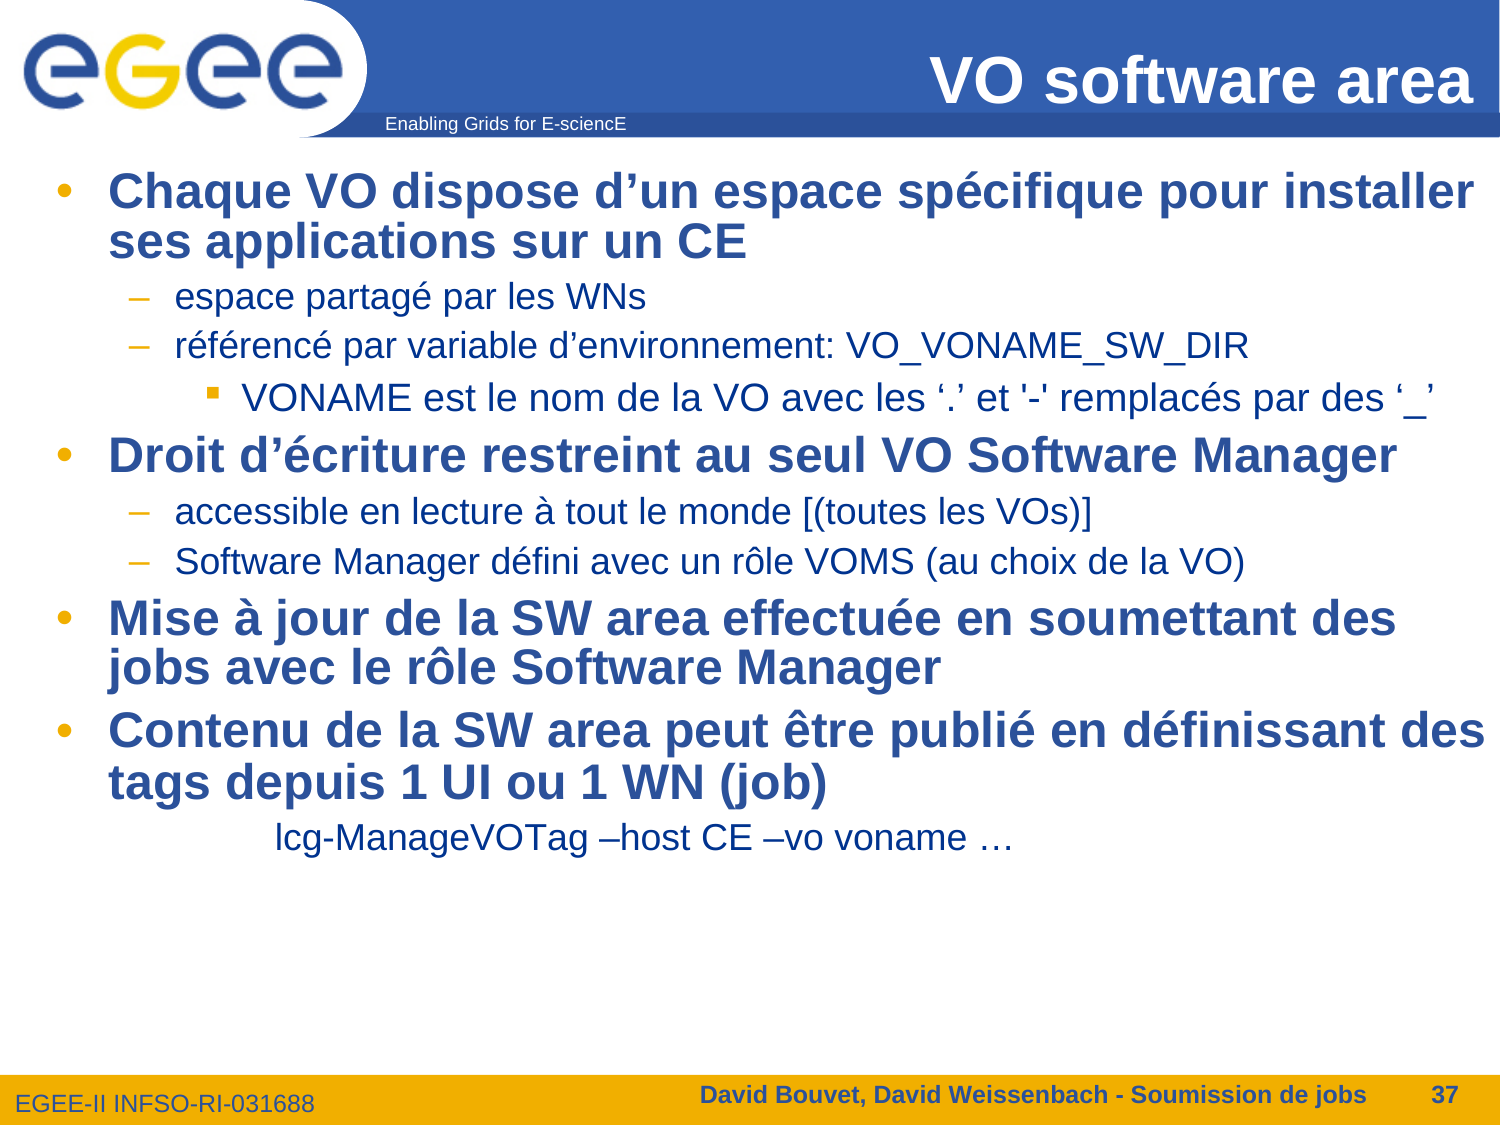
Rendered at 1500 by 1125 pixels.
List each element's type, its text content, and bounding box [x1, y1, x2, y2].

title VO software area [369, 0, 1474, 161]
picture [18, 30, 349, 112]
list Chaque VO dispose d’un espace spécifique pour installer ses applications sur un CE espace partagé par les WNs référencé par variable d’environnement: VO_VONAME_SW_DIR VONAME est le nom de la VO avec les ‘.’ et '-' remplacés par des ‘_’ Droit d’écriture restreint au seul VO Software Manager accessible en lecture à tout le monde [(toutes les VOs)‏] Software Manager défini avec un rôle VOMS (au choix de la VO)‏ Mise à jour de la SW area effectuée en soumettant des jobs avec le rôle Software Manager Contenu de la SW area peut être publié en définissant des tags depuis 1 UI ou 1 WN (job)‏ lcg-ManageVOTag –host CE –vo voname … [53, 168, 1500, 1044]
